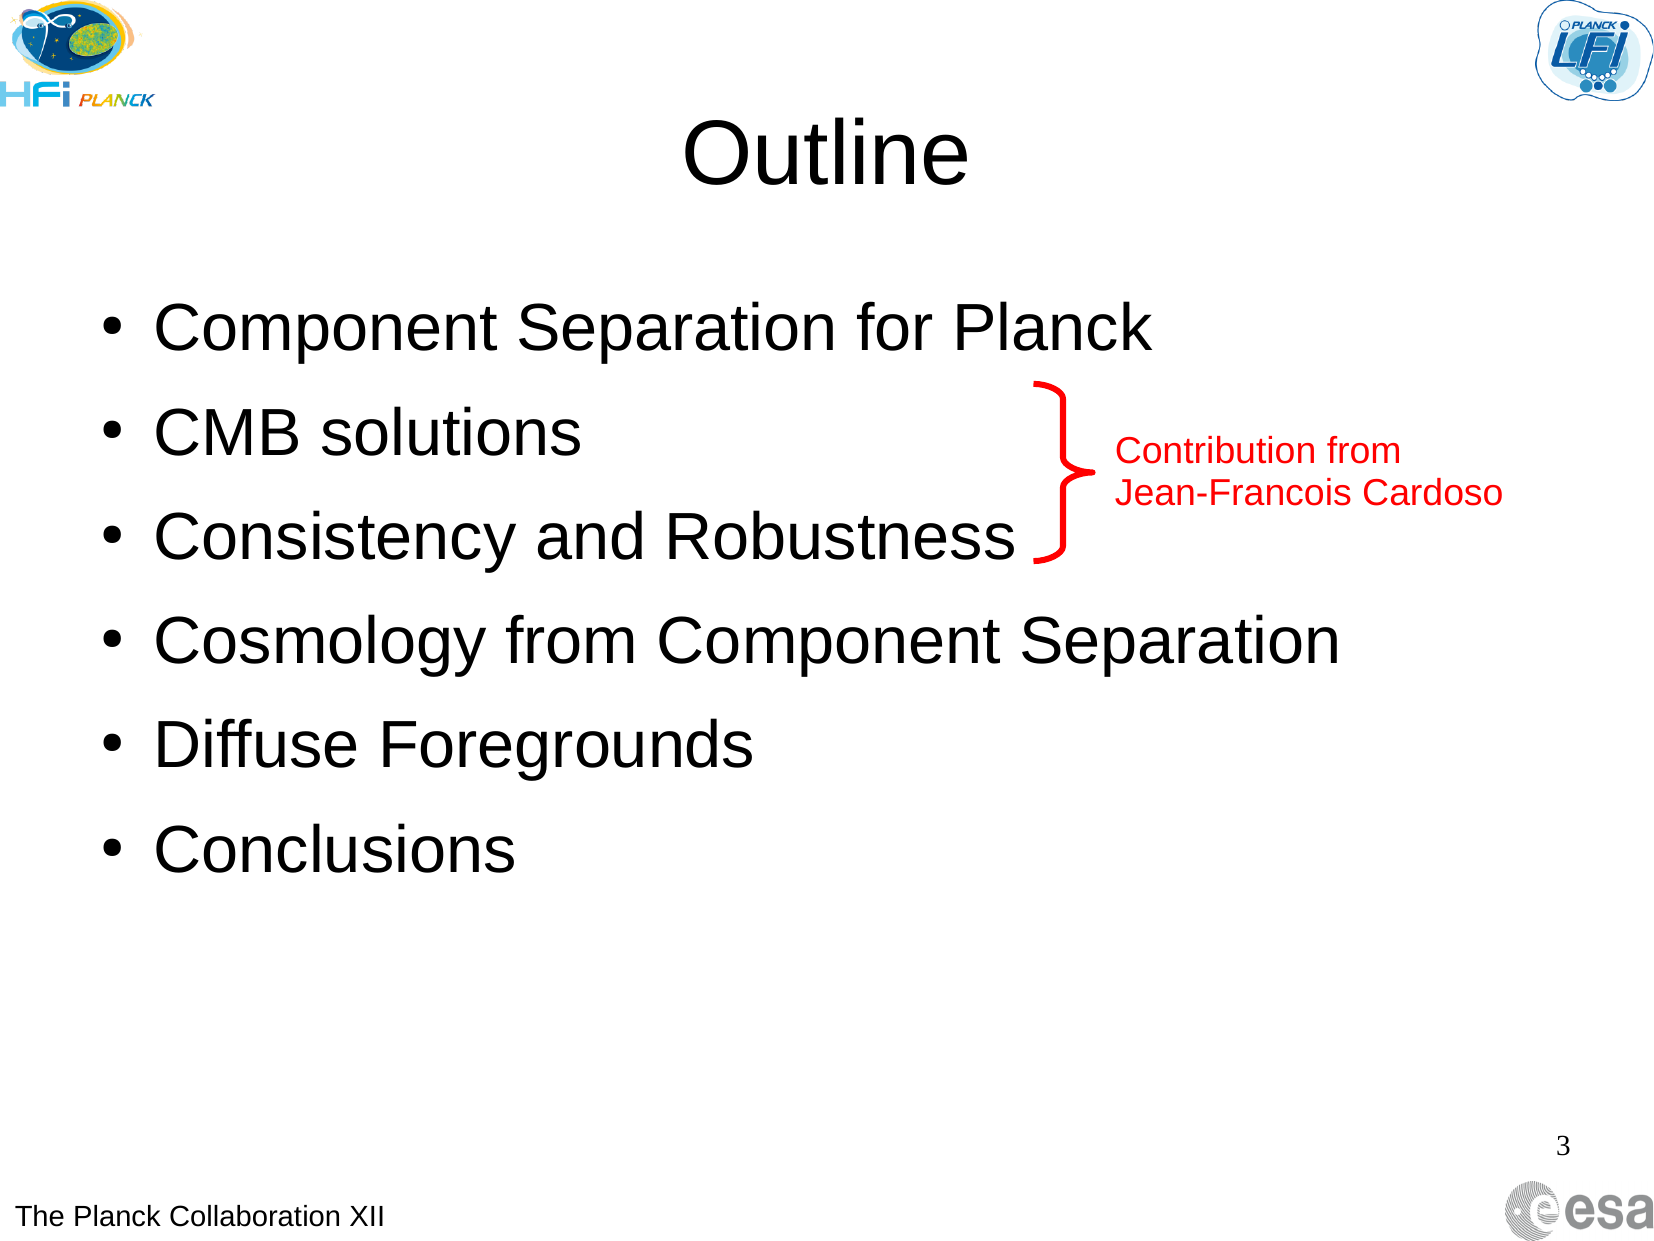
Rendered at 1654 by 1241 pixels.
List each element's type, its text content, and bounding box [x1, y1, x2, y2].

picture [1505, 1181, 1654, 1241]
text_box Contribution from Jean-Francois Cardoso [1100, 422, 1519, 521]
picture [1535, 0, 1654, 101]
title Outline [82, 49, 1571, 257]
list Component Separation for Planck CMB solutions Consistency and Robustness Cosmology from Component Separation Diffuse Foregrounds Conclusions [82, 290, 1571, 1010]
text_box The Planck Collaboration XII [0, 1192, 402, 1241]
picture [0, 0, 156, 108]
